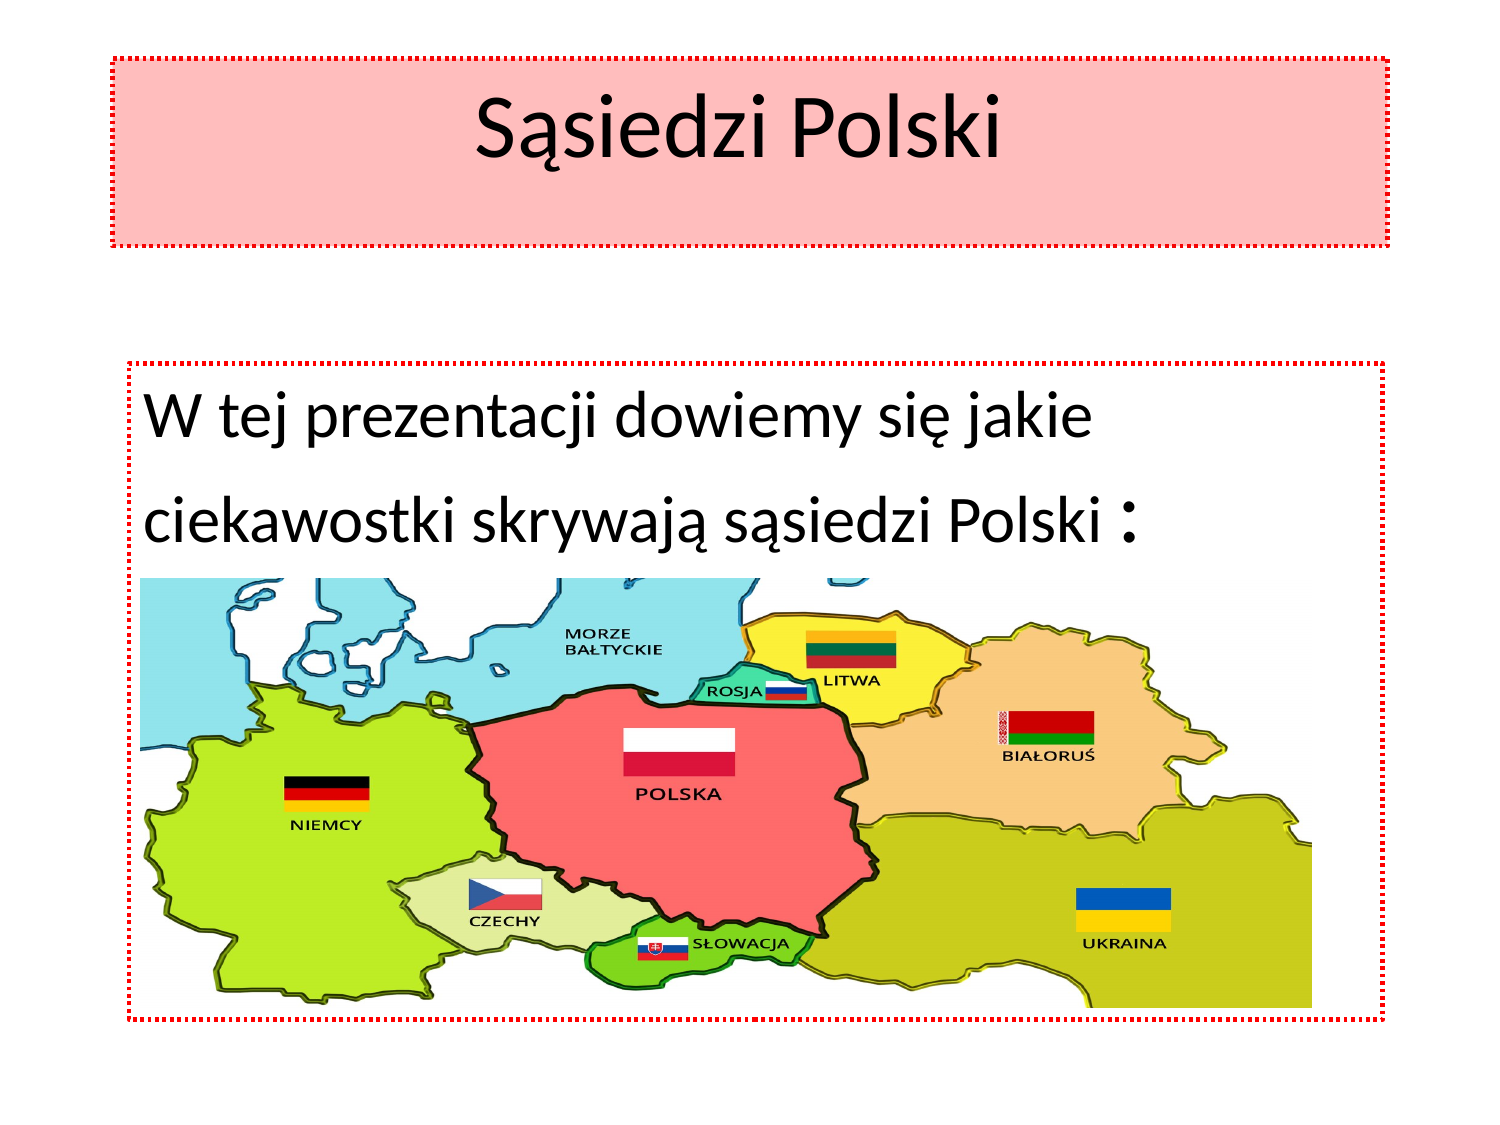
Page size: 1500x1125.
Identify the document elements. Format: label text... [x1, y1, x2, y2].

subtitle W tej prezentacji dowiemy się jakie ciekawostki skrywają sąsiedzi Polski : [128, 363, 1383, 1020]
picture [140, 578, 1312, 1008]
title Sąsiedzi Polski [112, 58, 1388, 247]
